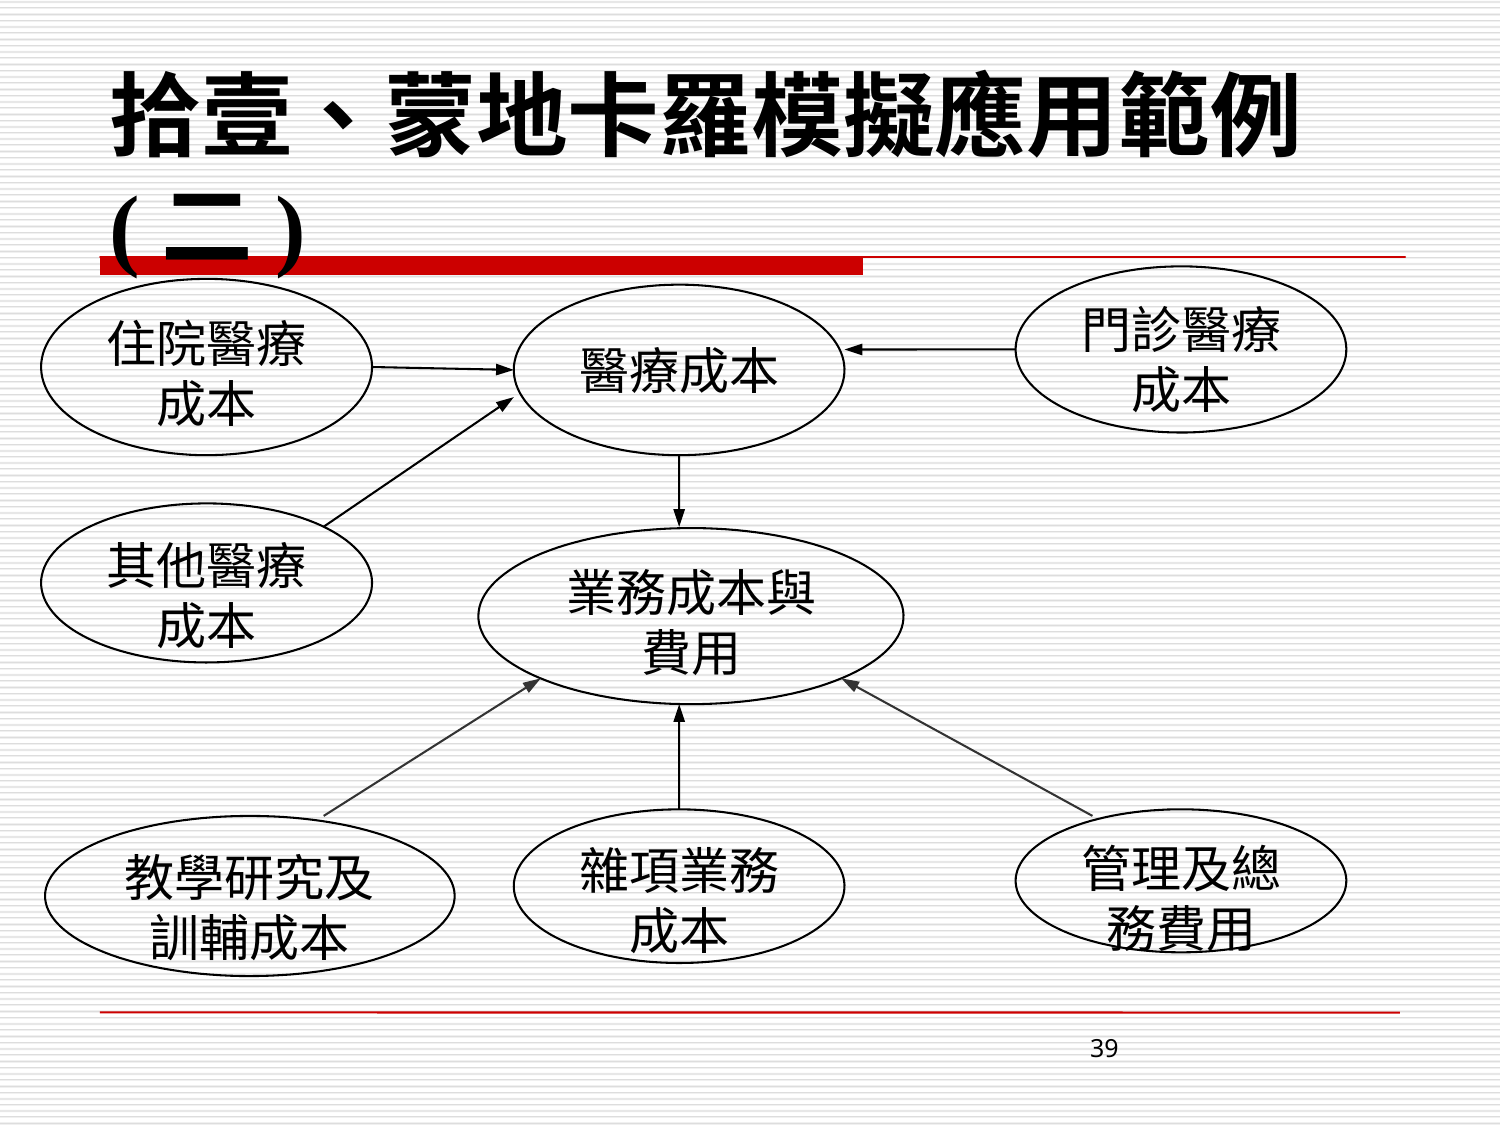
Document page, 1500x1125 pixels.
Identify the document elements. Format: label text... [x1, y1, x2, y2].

text_box 其他醫療成本 [41, 503, 373, 663]
text_box [1074, 1024, 1400, 1103]
text_box 管理及總務費用 [1233, 936, 1247, 949]
title 拾壹、蒙地卡羅模擬應用範例(二) [94, 50, 1461, 221]
text_box 住院醫療成本 [41, 278, 372, 456]
text_box 管理及總務費用 [1015, 809, 1347, 953]
text_box 教學研究及訓輔成本 [45, 815, 455, 977]
text_box 門診醫療成本 [1015, 266, 1347, 433]
text_box 管理及總務費用 [1131, 936, 1148, 951]
text_box 業務成本與費用 [478, 528, 904, 705]
text_box 醫療成本 [513, 284, 845, 456]
text_box 雜項業務成本 [513, 809, 845, 964]
